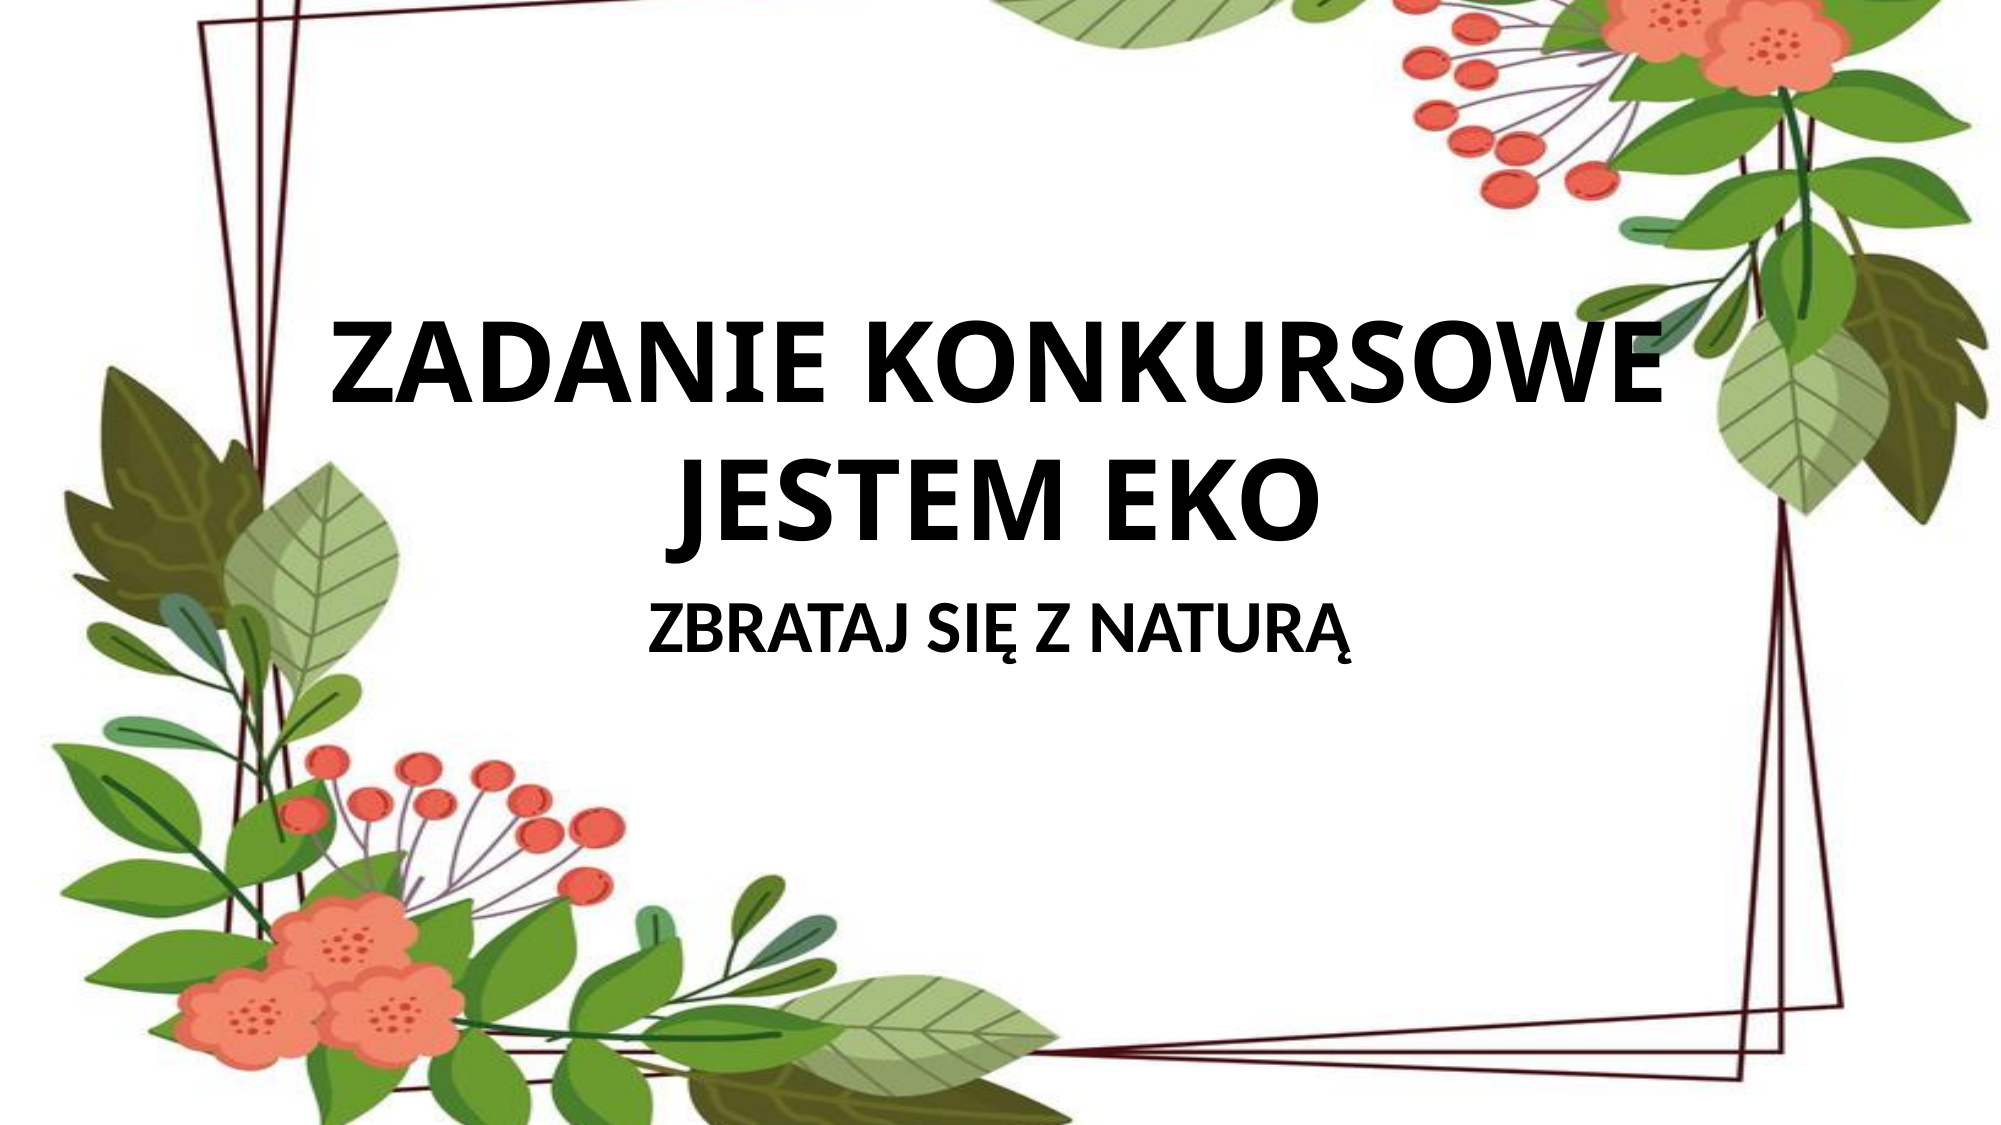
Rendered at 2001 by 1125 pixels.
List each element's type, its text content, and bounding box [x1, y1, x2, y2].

title ZADANIE KONKURSOWE JESTEM EKO [249, 184, 1750, 576]
picture [0, 0, 2000, 1125]
subtitle ZBRATAJ SIĘ Z NATURĄ [249, 590, 1750, 863]
